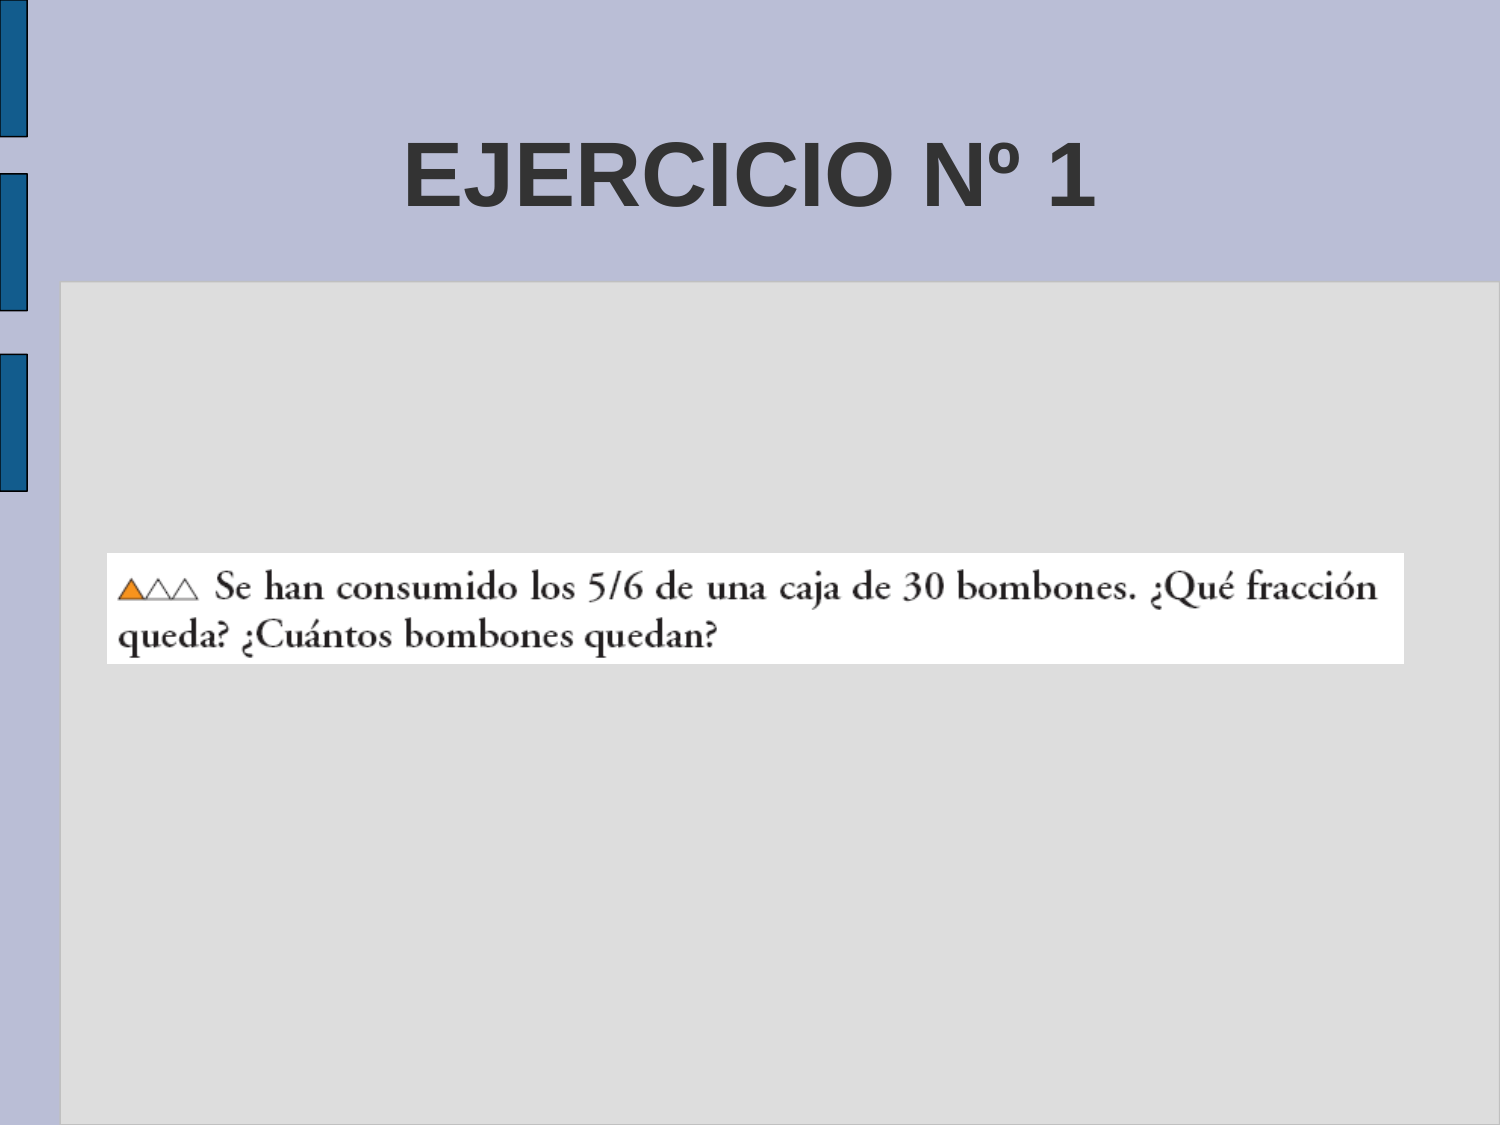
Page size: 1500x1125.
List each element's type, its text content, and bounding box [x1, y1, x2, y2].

picture [107, 553, 1404, 664]
title EJERCICIO Nº 1 [110, 80, 1391, 271]
